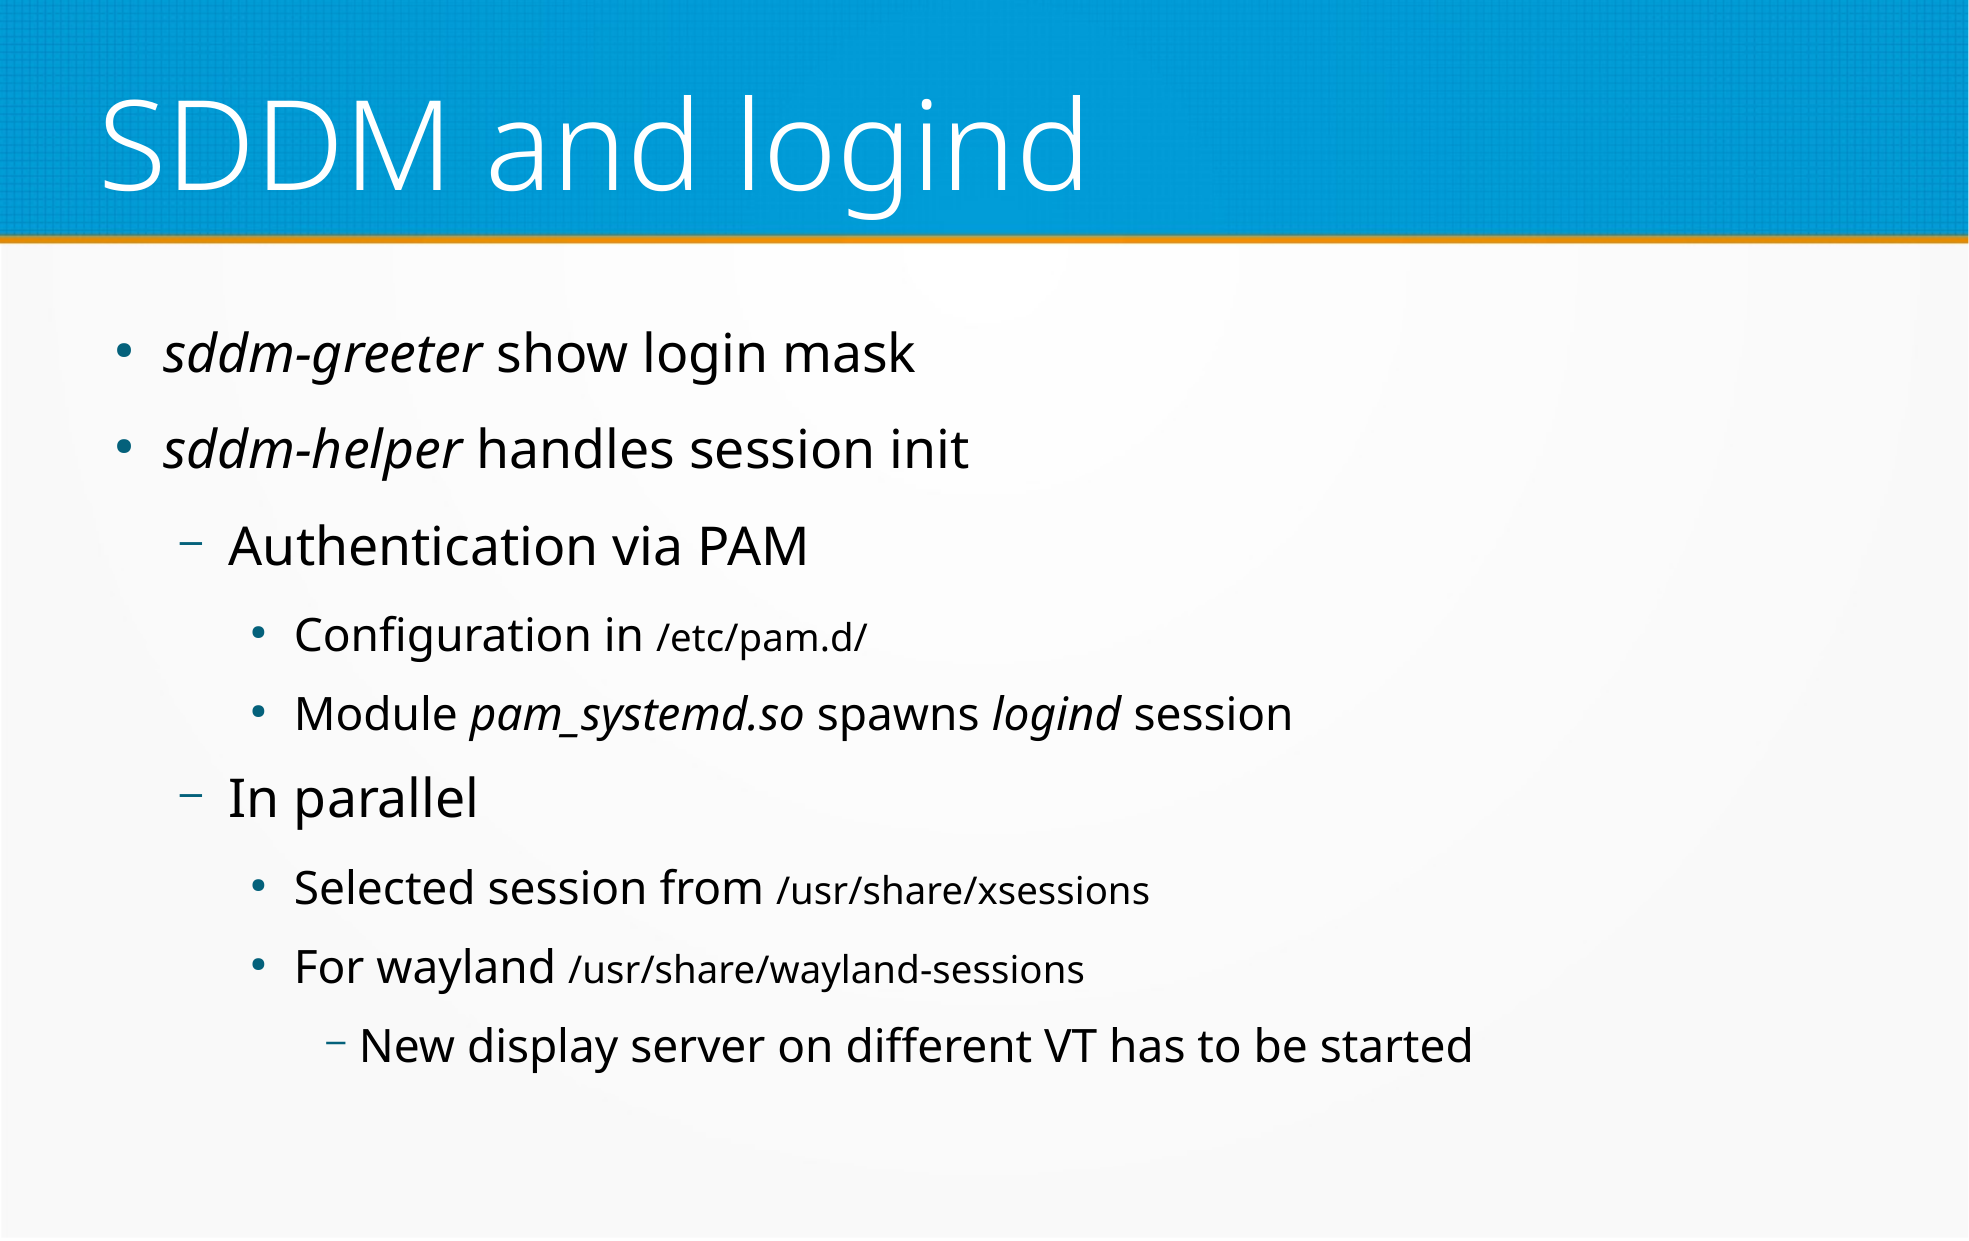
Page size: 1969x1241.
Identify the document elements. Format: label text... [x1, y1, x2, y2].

title SDDM and logind [98, 19, 1870, 227]
picture [0, 233, 1969, 1241]
list sddm-greeter show login mask sddm-helper handles session init Authentication via PAM Configuration in /etc/pam.d/ Module pam_systemd.so spawns logind session In parallel Selected session from /usr/share/xsessions For wayland /usr/share/wayland-sessions New display server on different VT has to be started [98, 315, 1861, 1081]
